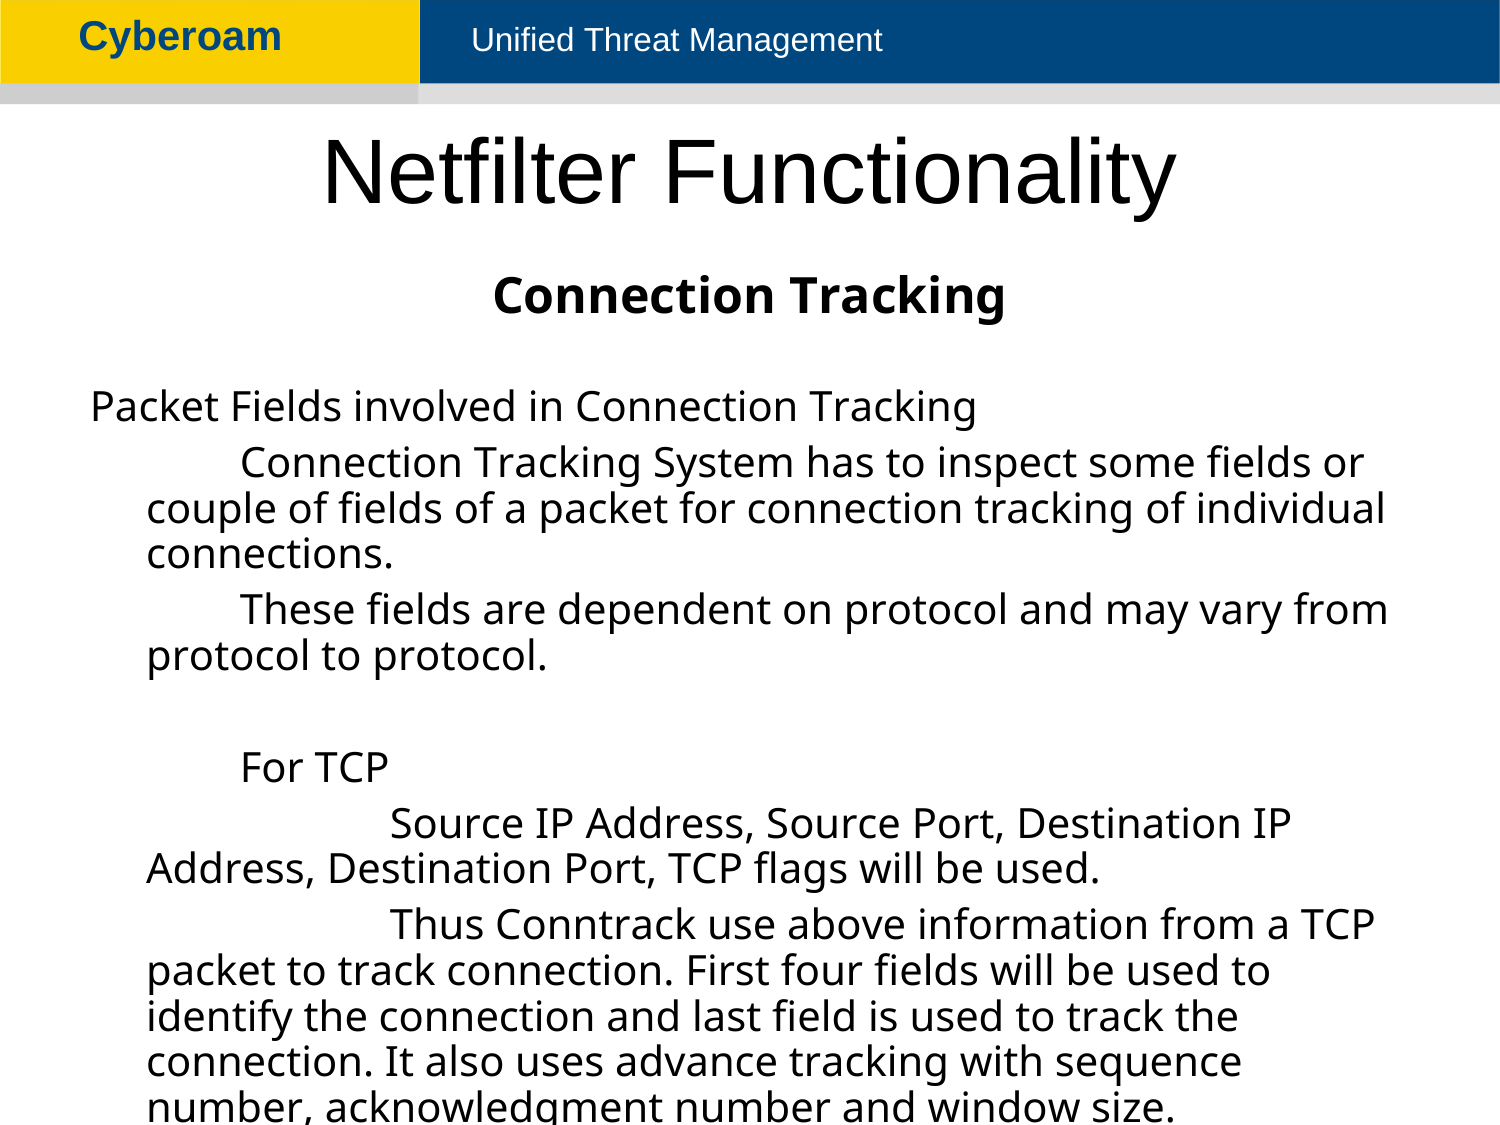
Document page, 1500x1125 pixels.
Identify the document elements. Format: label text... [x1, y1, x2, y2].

title Netfilter Functionality [75, 112, 1426, 233]
list Connection Tracking Packet Fields involved in Connection Tracking Connection Tracking System has to inspect some fields or couple of fields of a packet for connection tracking of individual connections. These fields are dependent on protocol and may vary from protocol to protocol. For TCP Source IP Address, Source Port, Destination IP Address, Destination Port, TCP flags will be used. Thus Conntrack use above information from a TCP packet to track connection. First four fields will be used to identify the connection and last field is used to track the connection. It also uses advance tracking with sequence number, acknowledgment number and window size. [75, 262, 1426, 1119]
picture [0, 0, 1500, 83]
